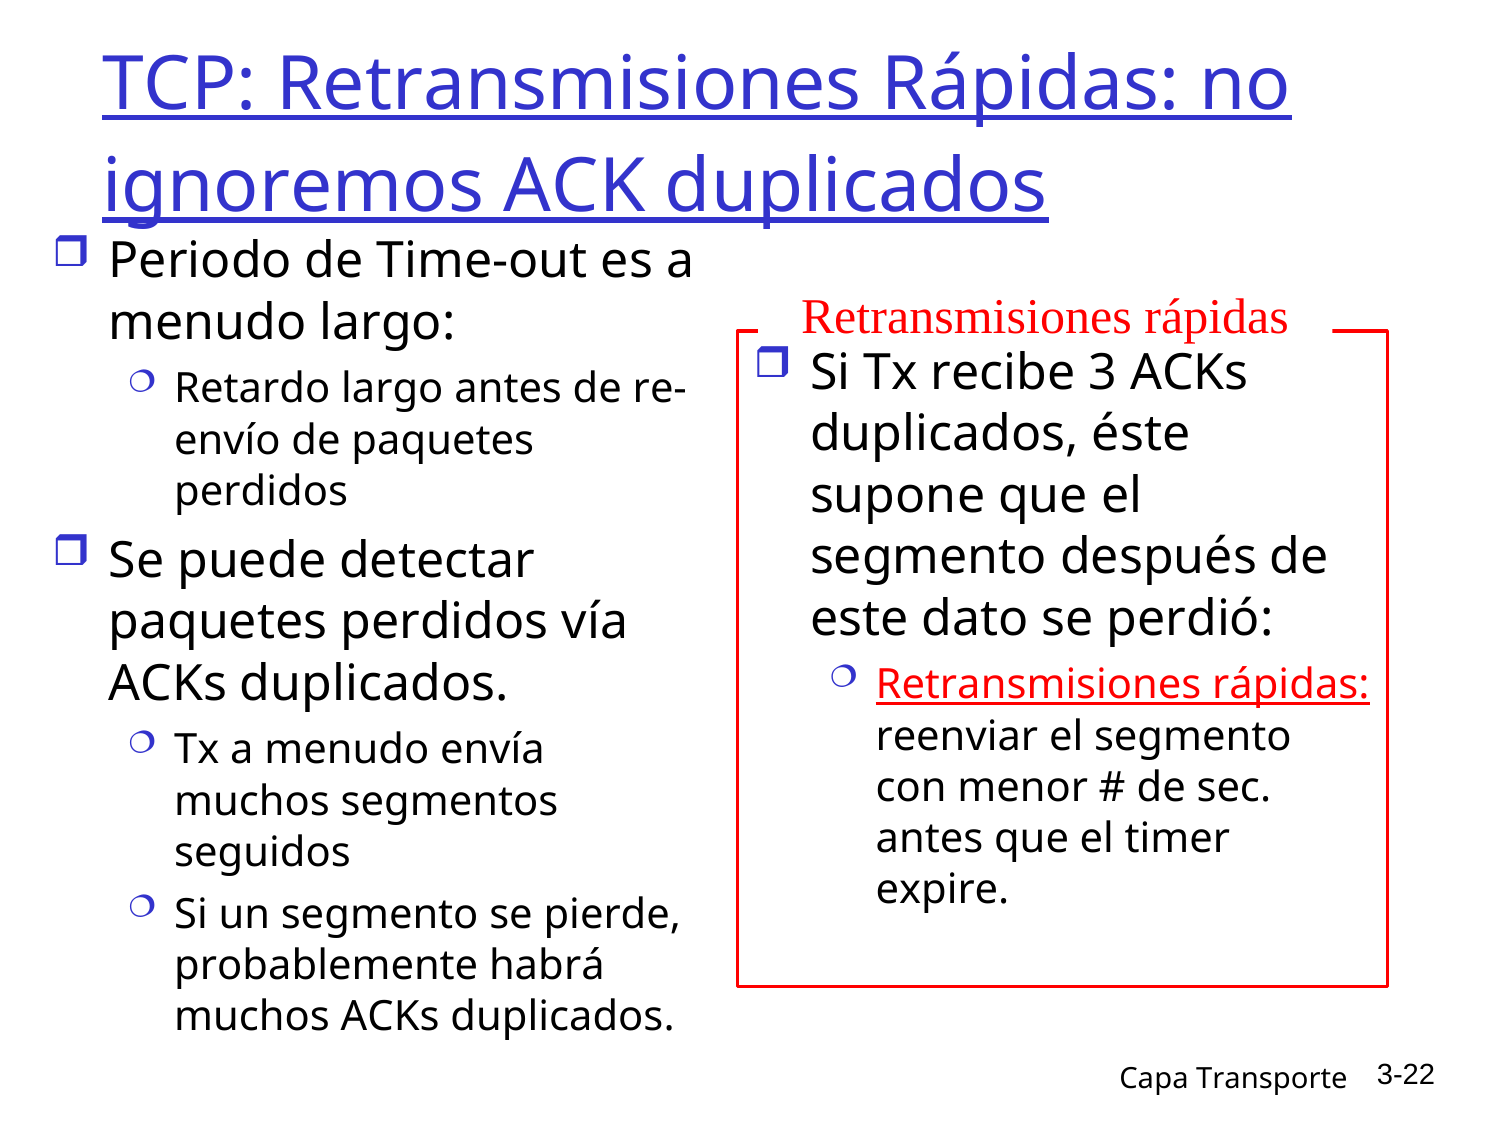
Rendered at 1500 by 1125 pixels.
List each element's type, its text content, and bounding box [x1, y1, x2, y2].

title TCP: Retransmisiones Rápidas: no ignoremos ACK duplicados [87, 36, 1363, 227]
list Periodo de Time-out es a menudo largo: Retardo largo antes de re-envío de paquetes perdidos Se puede detectar paquetes perdidos vía ACKs duplicados. Tx a menudo envía muchos segmentos seguidos Si un segmento se pierde, probablemente habrá muchos ACKs duplicados. [37, 221, 713, 1045]
list Si Tx recibe 3 ACKs duplicados, éste supone que el segmento después de este dato se perdió: Retransmisiones rápidas: reenviar el segmento con menor # de sec. antes que el timer expire. [737, 331, 1388, 987]
text_box Retransmisiones rápidas [758, 289, 1333, 345]
